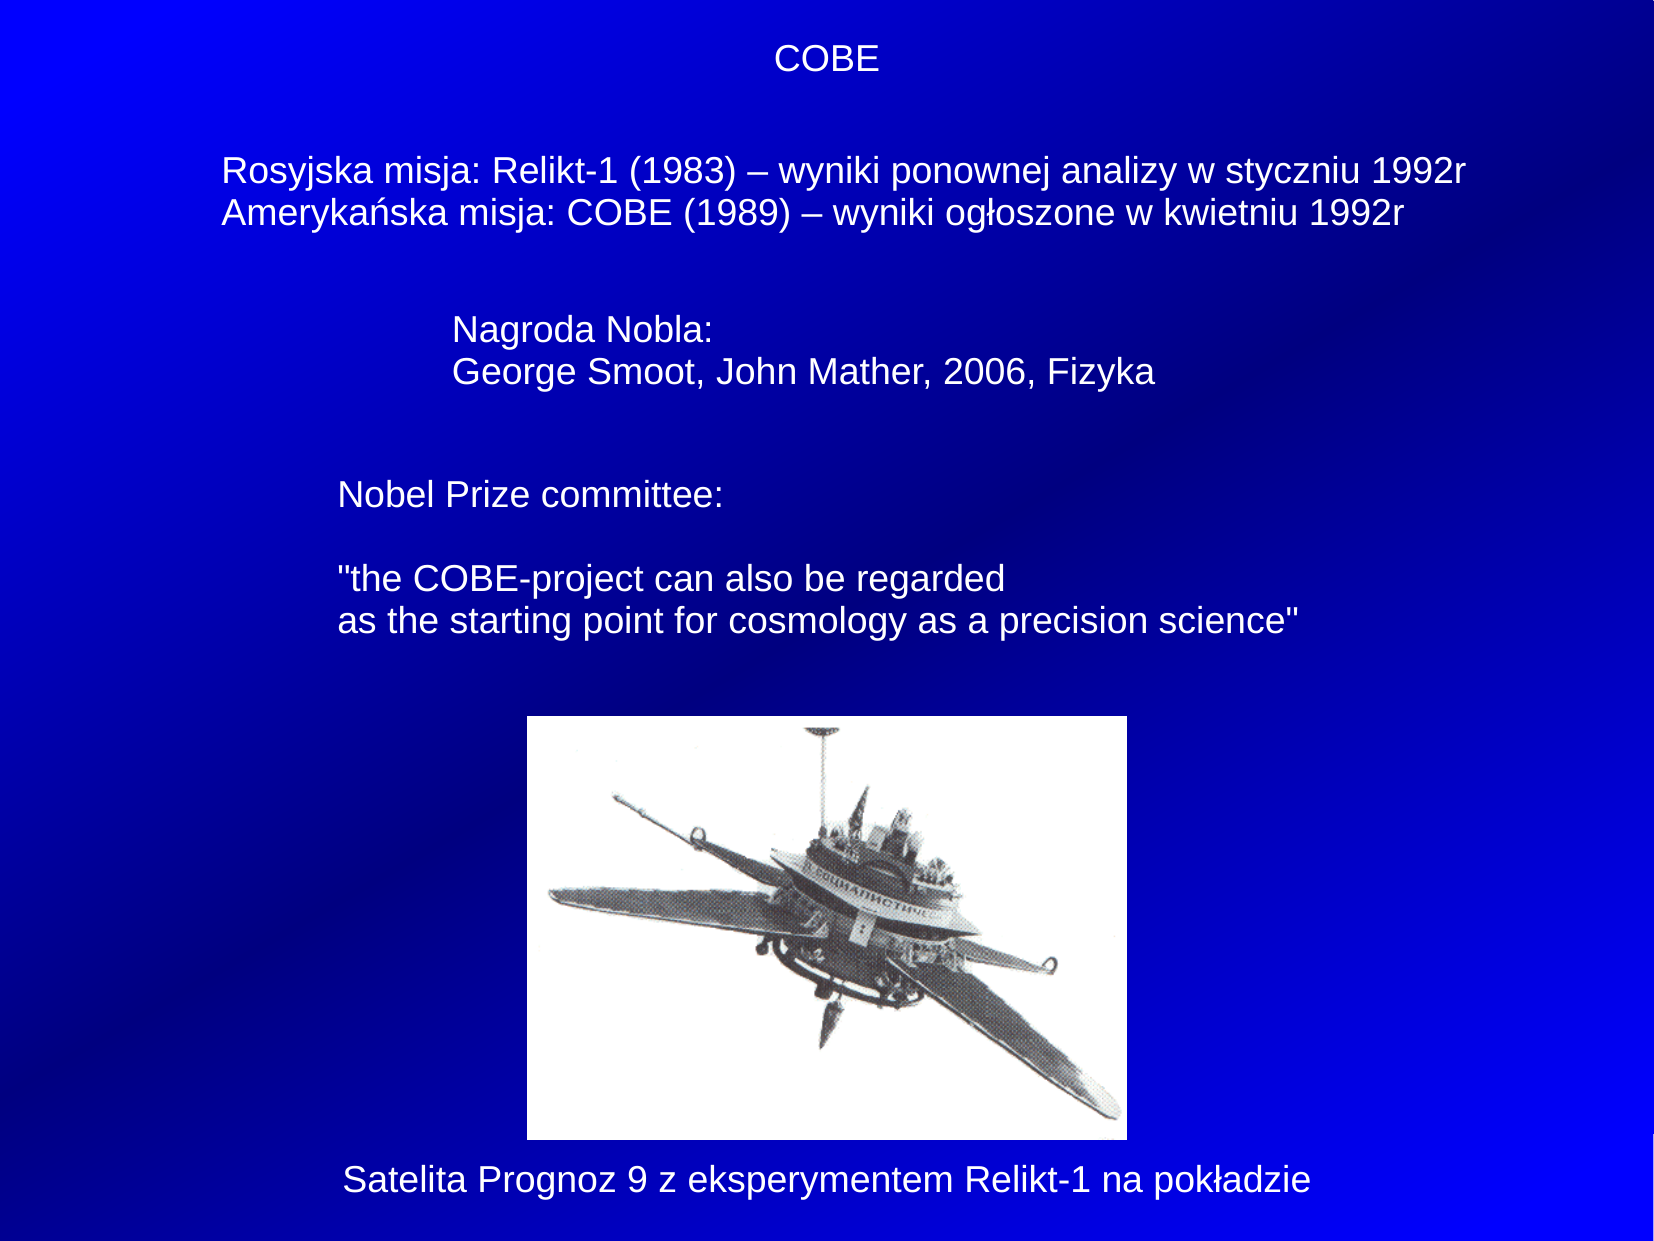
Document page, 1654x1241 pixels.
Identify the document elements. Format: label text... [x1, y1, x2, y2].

text_box Rosyjska misja: Relikt-1 (1983) – wyniki ponownej analizy w styczniu 1992r Amerykańska misja: COBE (1989) – wyniki ogłoszone w kwietniu 1992r [206, 141, 1482, 241]
picture [527, 716, 1127, 1140]
text_box COBE [759, 30, 895, 87]
text_box Satelita Prognoz 9 z eksperymentem Relikt-1 na pokładzie [327, 1151, 1327, 1209]
text_box Nobel Prize committee: "the COBE-project can also be regarded as the starting point for cosmology as a precision science" [322, 466, 1332, 650]
text_box Nagroda Nobla: George Smoot, John Mather, 2006, Fizyka [437, 301, 1205, 400]
